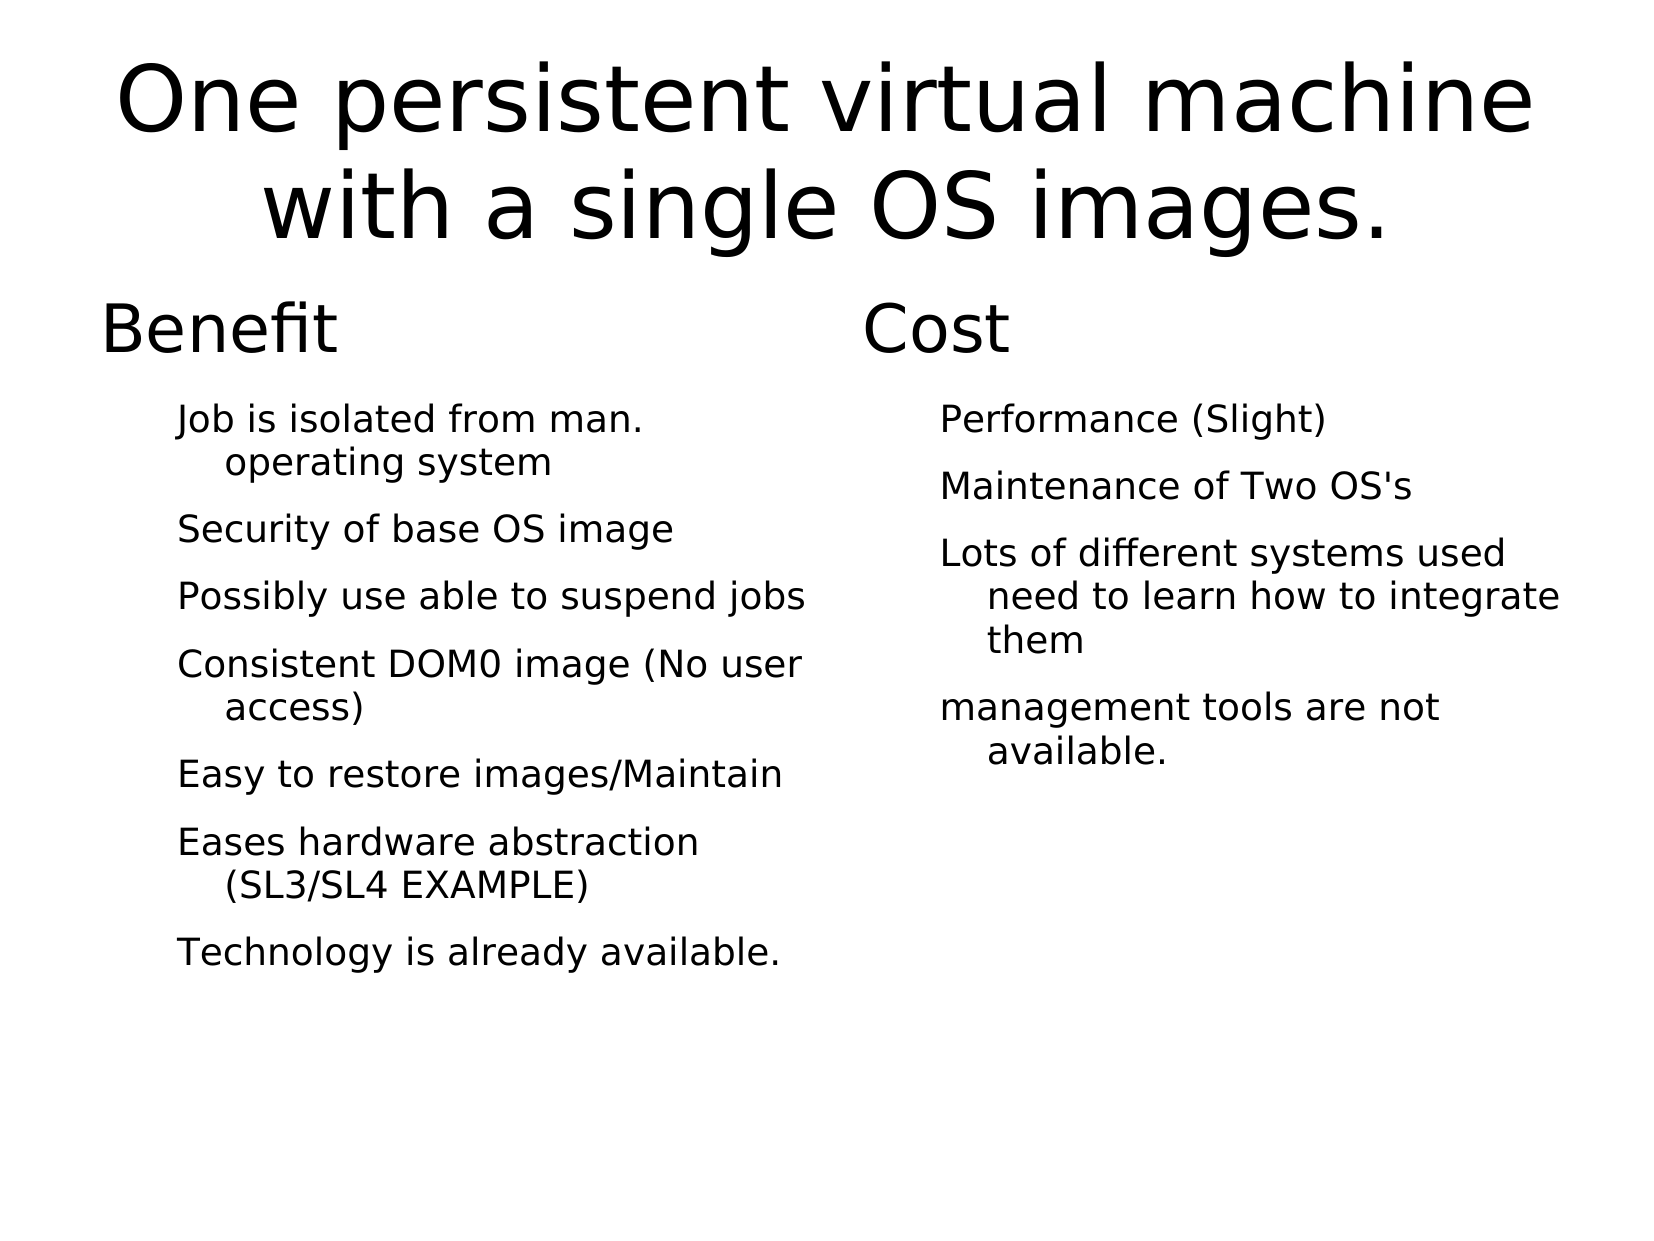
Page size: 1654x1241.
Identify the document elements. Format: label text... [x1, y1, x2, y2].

list Cost Performance (Slight) Maintenance of Two OS's Lots of different systems used need to learn how to integrate them management tools are not available. [845, 290, 1572, 1094]
list Benefit Job is isolated from man. operating system Security of base OS image Possibly use able to suspend jobs Consistent DOM0 image (No user access) Easy to restore images/Maintain Eases hardware abstraction (SL3/SL4 EXAMPLE) Technology is already available. [82, 290, 809, 1109]
title One persistent virtual machine with a single OS images. [82, 45, 1571, 261]
